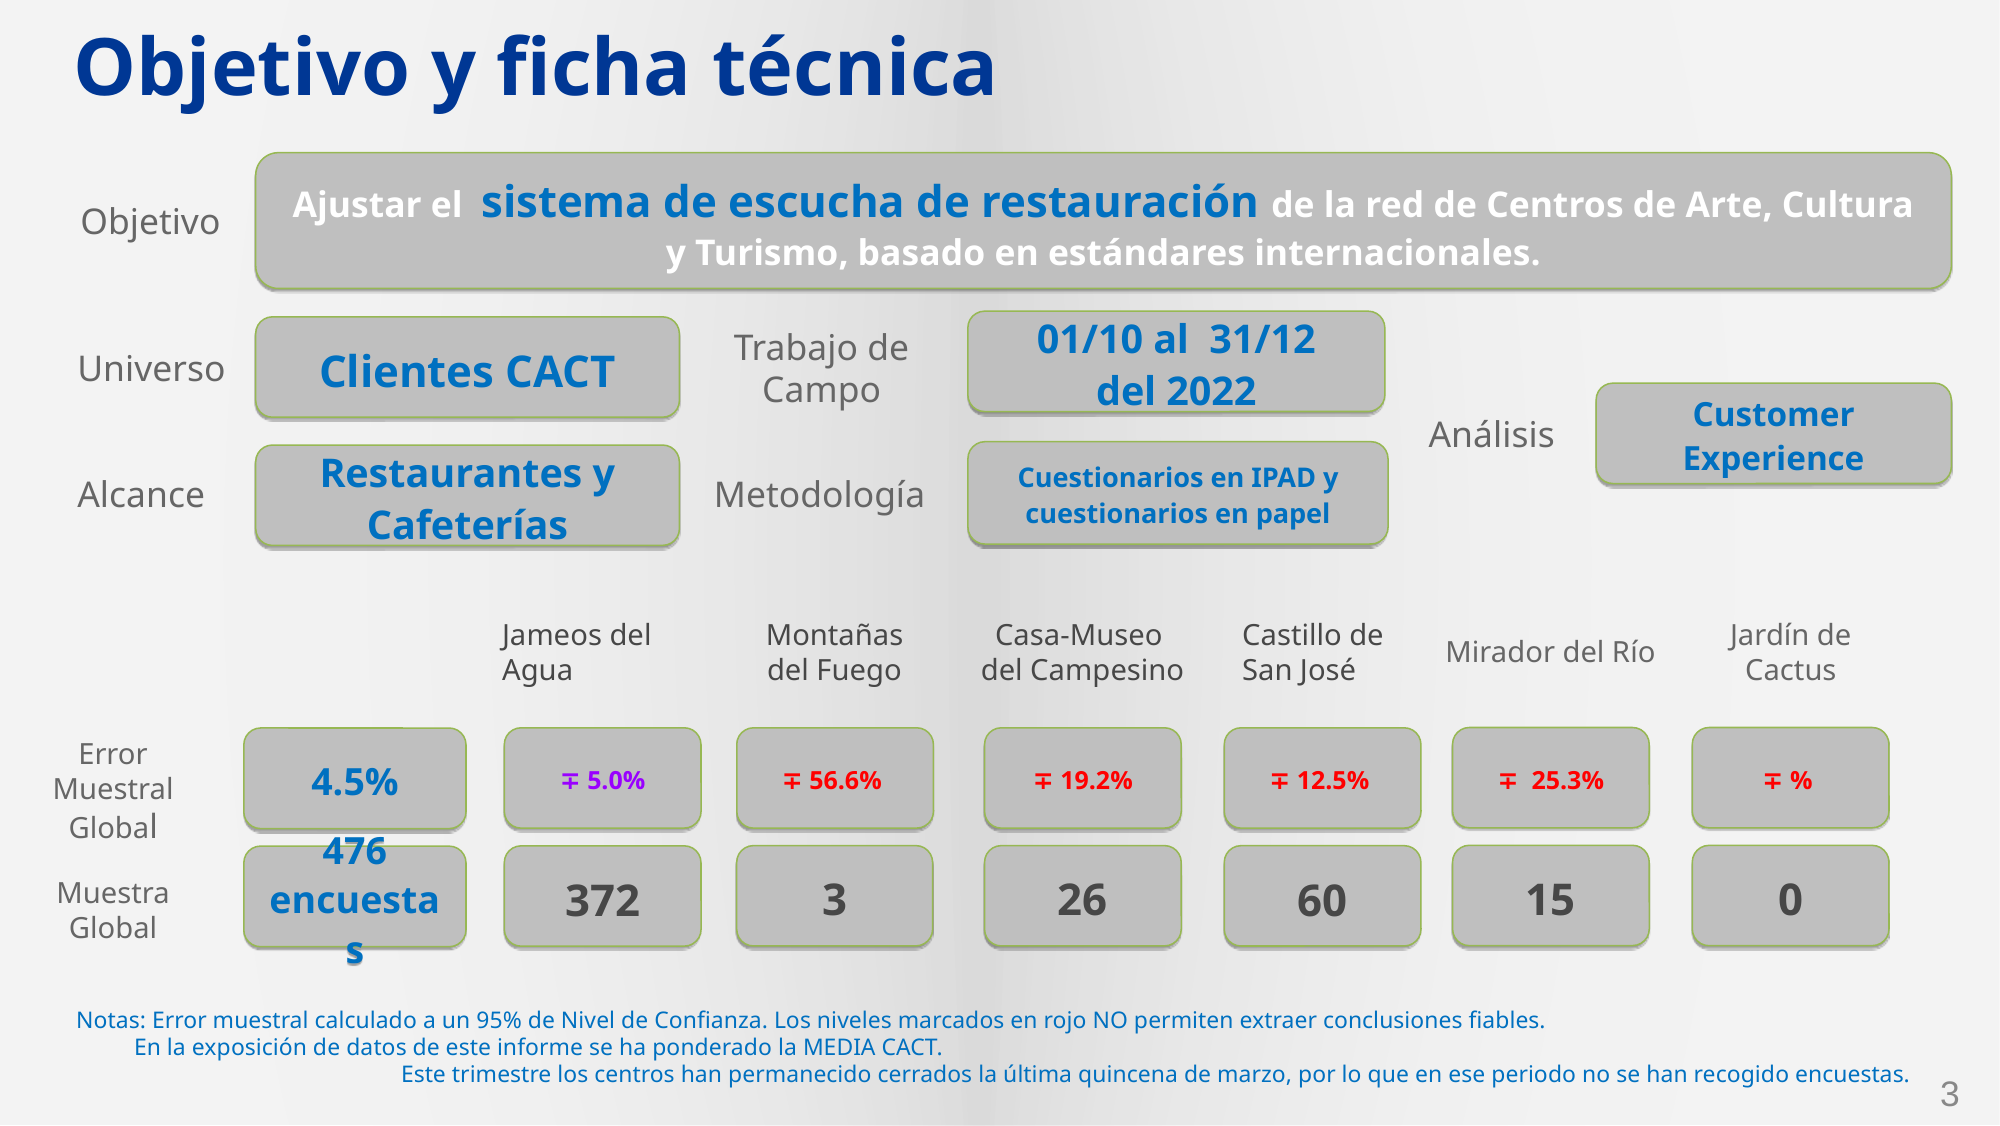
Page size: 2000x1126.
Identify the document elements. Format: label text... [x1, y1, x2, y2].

text_box ∓ 56.6% [736, 727, 934, 829]
text_box Castillo de San José [1224, 598, 1421, 704]
text_box Universo [47, 336, 255, 398]
text_box Alcance [36, 462, 255, 524]
slide_number 3 [1609, 1062, 1960, 1122]
text_box 476 encuestas [243, 846, 467, 947]
text_box Jardín de Cactus [1692, 597, 1889, 704]
text_box Análisis [1387, 402, 1596, 464]
text_box ∓ 19.2% [984, 727, 1182, 829]
text_box 01/10 al 31/12 del 2022 [967, 311, 1385, 412]
text_box Objetivo [46, 190, 255, 251]
text_box ∓ 12.5% [1224, 727, 1421, 829]
text_box 3 [736, 845, 933, 946]
text_box Trabajo de Campo [679, 315, 964, 419]
text_box Montañas del Fuego [736, 597, 933, 704]
text_box 15 [1452, 845, 1650, 946]
title Objetivo y ficha técnica [55, 2, 1934, 126]
text_box Casa-Museo del Campesino [952, 598, 1213, 704]
text_box Error Muestral Global [0, 725, 227, 855]
text_box 372 [504, 845, 702, 947]
text_box Restaurantes y Cafeterías [255, 445, 680, 546]
text_box Mirador del Río [1420, 597, 1681, 704]
text_box Notas: Error muestral calculado a un 95% de Nivel de Confianza. Los niveles marcados en rojo NO permiten extraer conclusiones fiables. En la exposición de datos de este informe se ha ponderado la MEDIA CACT. Este trimestre los centros han permanecido cerrados la última quincena de marzo, por lo que en ese periodo no se han recogido encuestas. [55, 996, 1953, 1126]
text_box ∓ 25.3% [1452, 727, 1650, 828]
text_box Clientes CACT [255, 316, 679, 418]
text_box 0 [1692, 845, 1889, 946]
text_box Cuestionarios en IPAD y cuestionarios en papel [967, 441, 1389, 545]
text_box ∓ 5.0% [504, 727, 702, 829]
text_box Ajustar el sistema de escucha de restauración de la red de Centros de Arte, Cultura y Turismo, basado en estándares internacionales. [255, 152, 1952, 289]
text_box Muestra Global [0, 865, 229, 954]
text_box Jameos del Agua [484, 597, 736, 704]
text_box 4.5% [243, 727, 467, 829]
text_box 26 [984, 845, 1182, 946]
text_box ∓ % [1692, 727, 1889, 828]
text_box 60 [1224, 845, 1421, 947]
text_box Customer Experience [1596, 383, 1952, 484]
text_box Metodología [682, 462, 967, 524]
